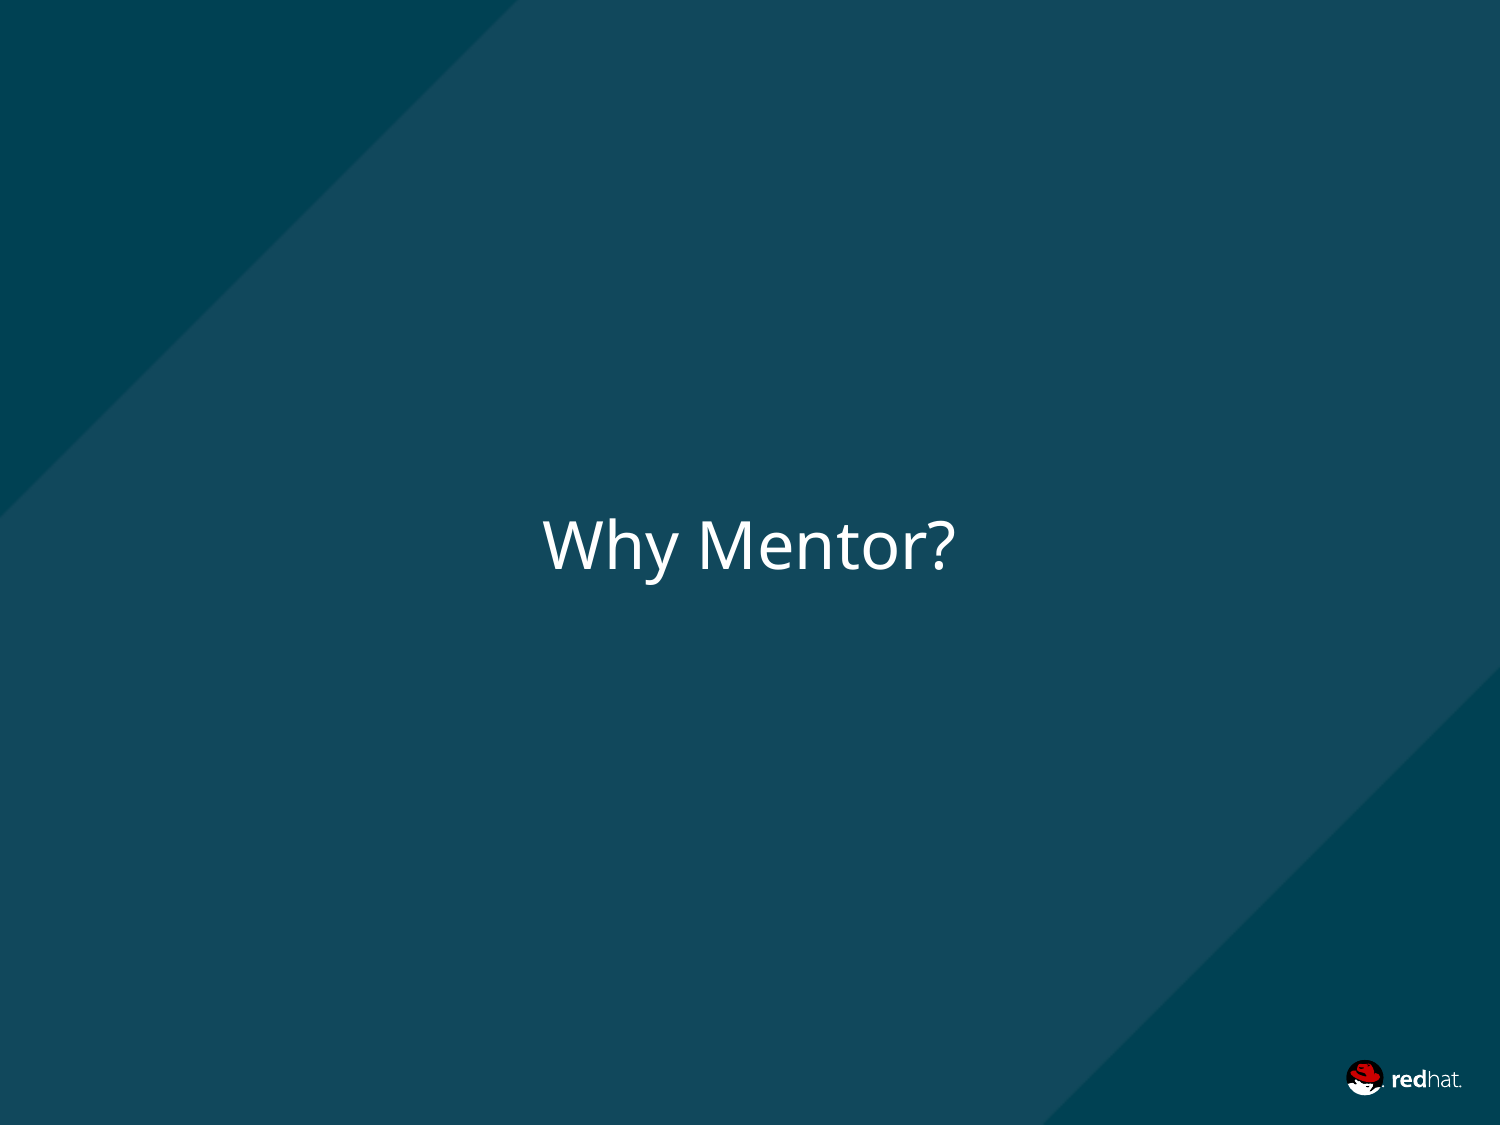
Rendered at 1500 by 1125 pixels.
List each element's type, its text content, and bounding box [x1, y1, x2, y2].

title Why Mentor? [112, 440, 1388, 648]
picture [0, 0, 1500, 1125]
